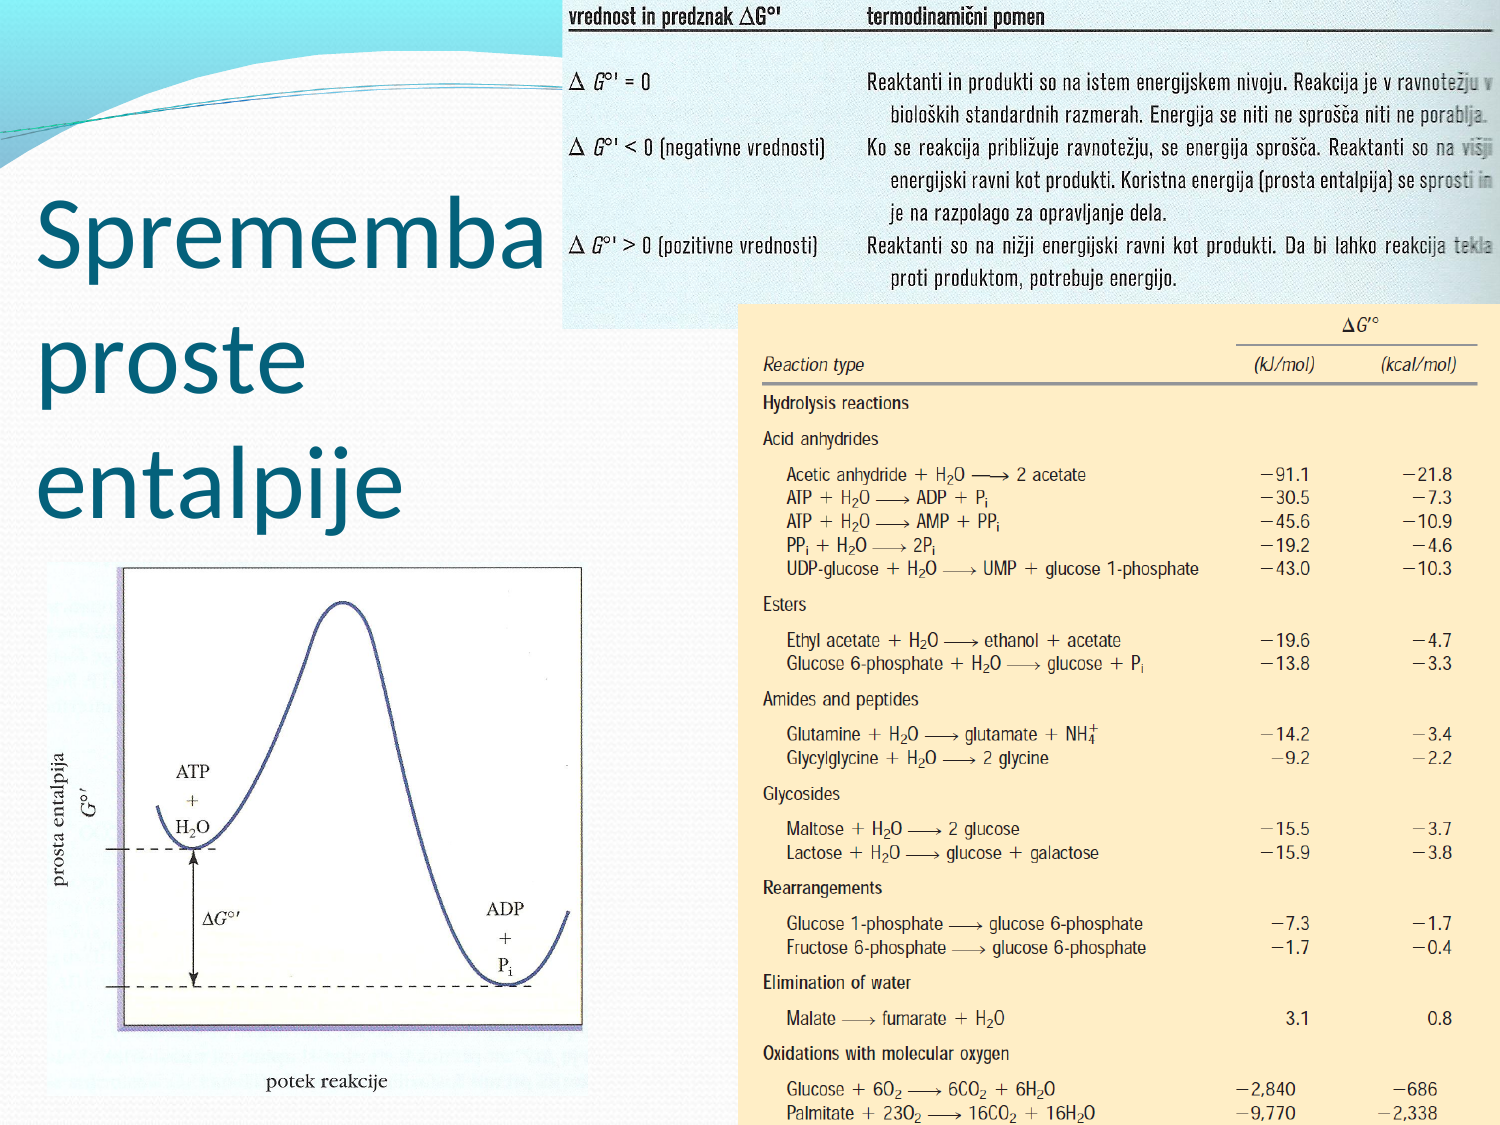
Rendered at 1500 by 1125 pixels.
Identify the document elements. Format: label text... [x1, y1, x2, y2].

picture [0, 0, 1500, 1125]
title Sprememba proste entalpije [35, 156, 629, 539]
